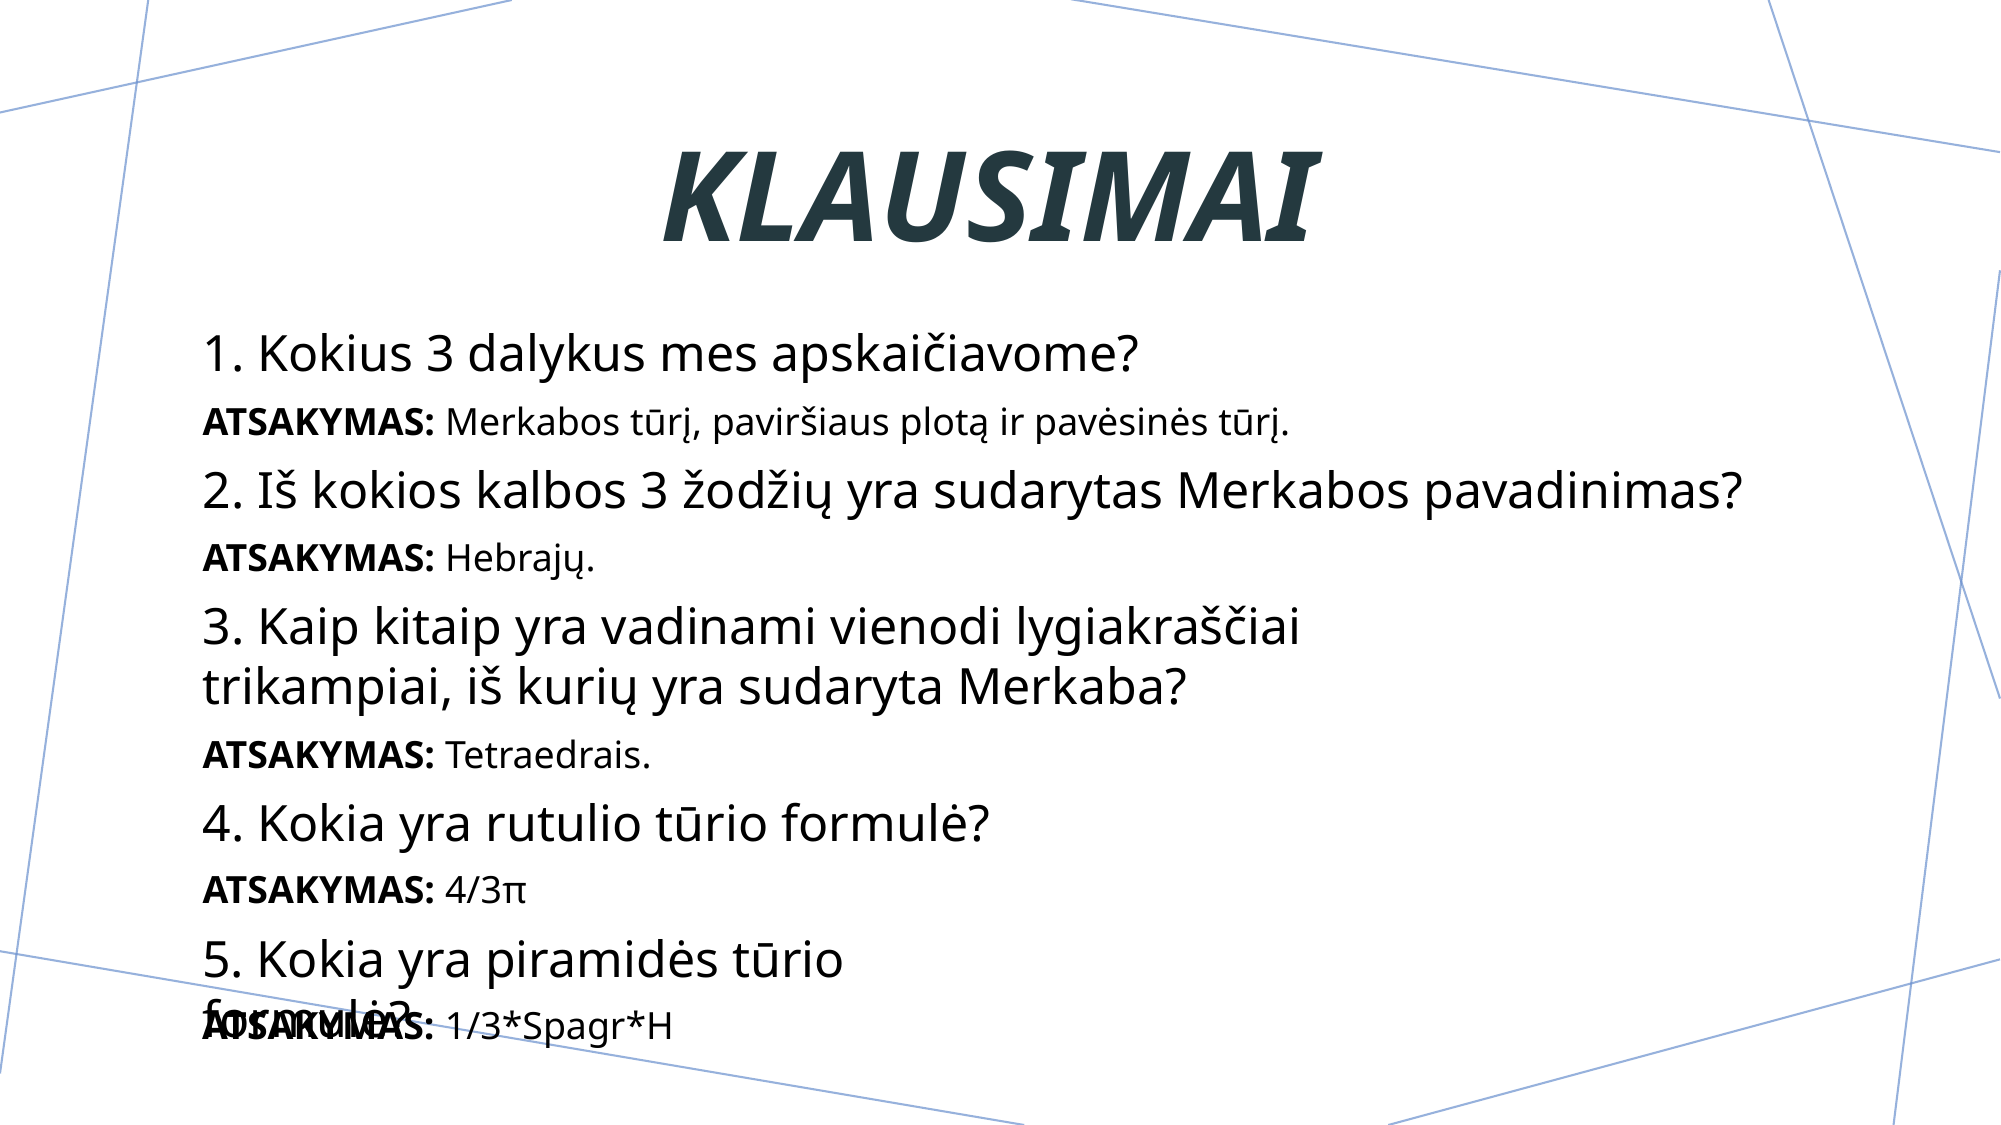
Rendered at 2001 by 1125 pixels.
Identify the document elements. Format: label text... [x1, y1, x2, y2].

text_box 3. Kaip kitaip yra vadinami vienodi lygiakraščiai trikampiai, iš kurių yra sudaryta Merkaba? [187, 586, 1529, 724]
text_box ATSAKYMAS: Merkabos tūrį, paviršiaus plotą ir pavėsinės tūrį. [187, 389, 1146, 450]
text_box 1. Kokius 3 dalykus mes apskaičiavome? [187, 314, 1192, 390]
text_box ATSAKYMAS: Hebrajų. [187, 526, 549, 586]
text_box 5. Kokia yra piramidės tūrio formulė? [187, 919, 989, 996]
text_box 4. Kokia yra rutulio tūrio formulė? [187, 783, 1160, 860]
text_box 2. Iš kokios kalbos 3 žodžių yra sudarytas Merkabos pavadinimas? [187, 450, 1542, 527]
title Klausimai [187, 87, 1790, 315]
text_box ATSAKYMAS: 1/3*Spagr*H [187, 994, 618, 1056]
text_box ATSAKYMAS: 4/3π [187, 859, 712, 919]
text_box ATSAKYMAS: Tetraedrais. [187, 723, 882, 783]
